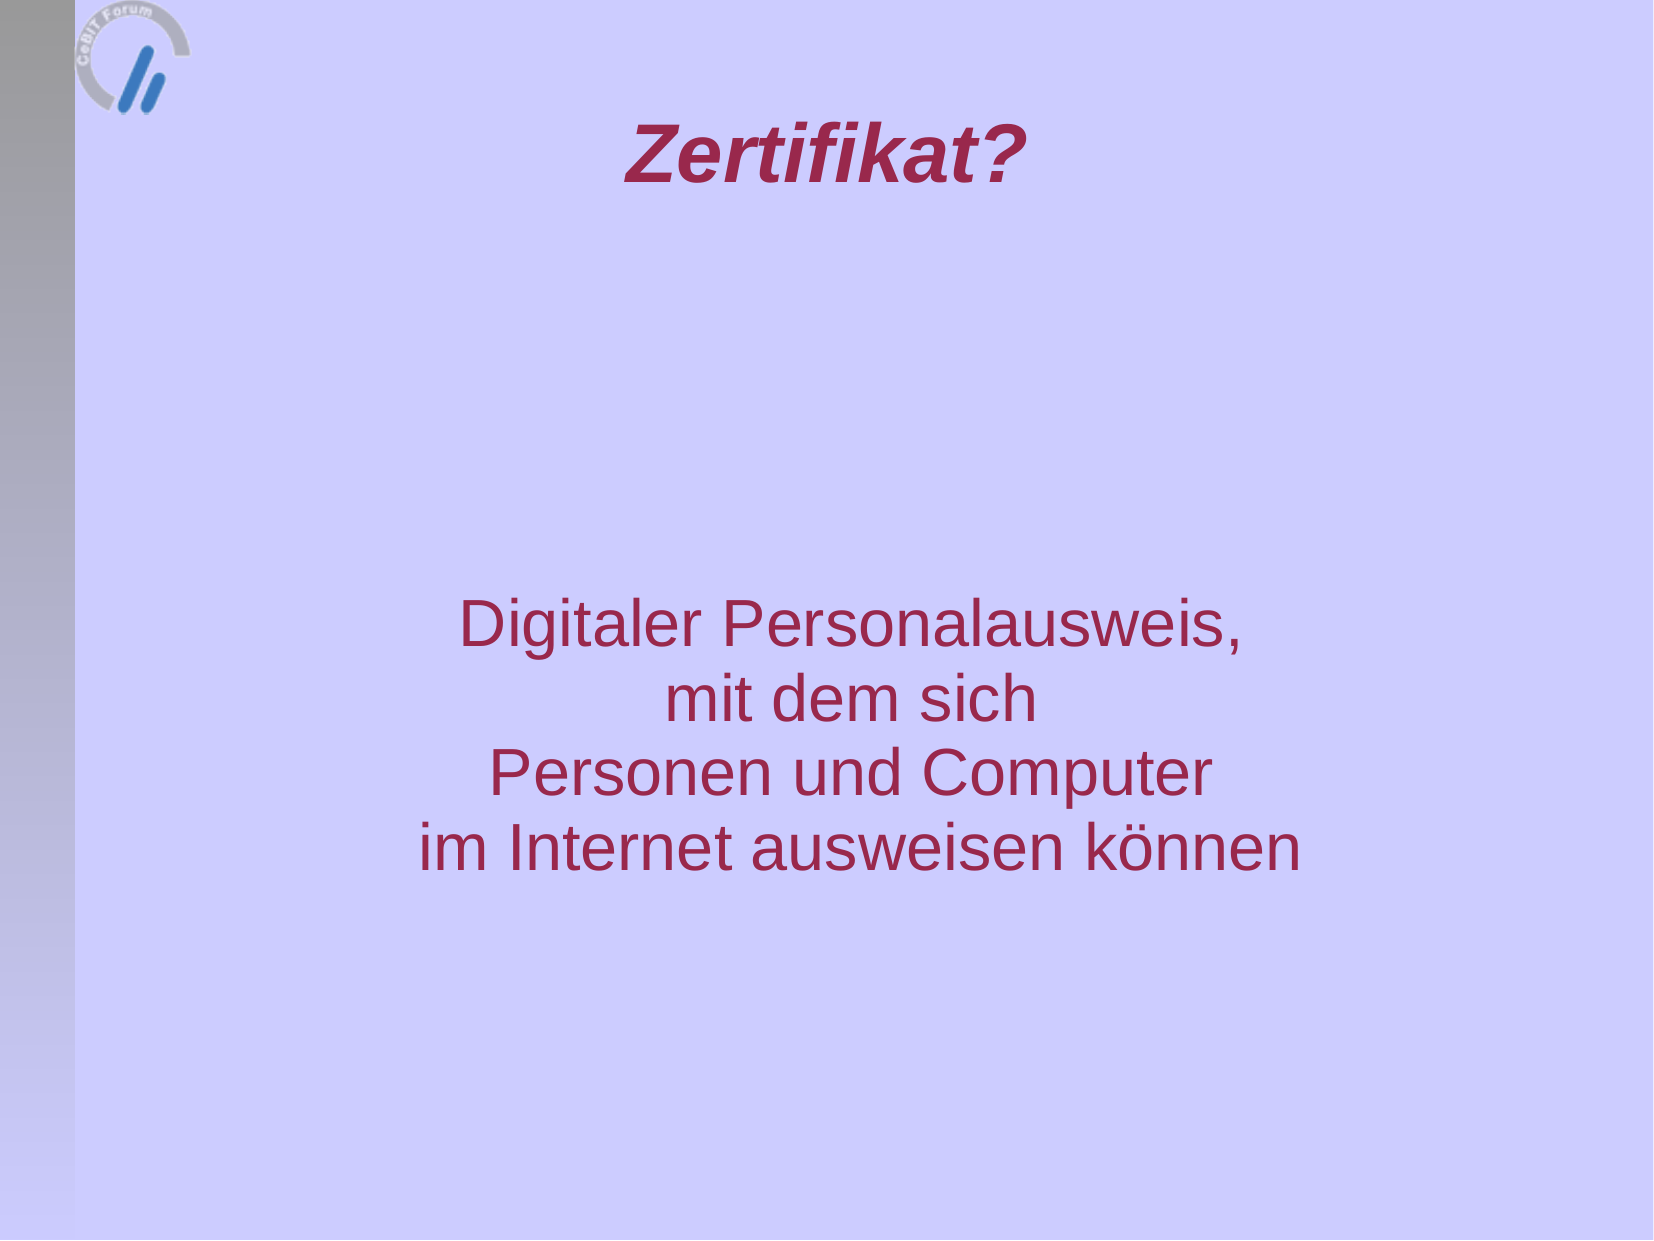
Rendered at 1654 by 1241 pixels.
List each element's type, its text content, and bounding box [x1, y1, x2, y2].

subtitle Digitaler Personalausweis, mit dem sich Personen und Computer im Internet ausweisen können [152, 344, 1534, 1127]
title Zertifikat? [121, 49, 1534, 257]
